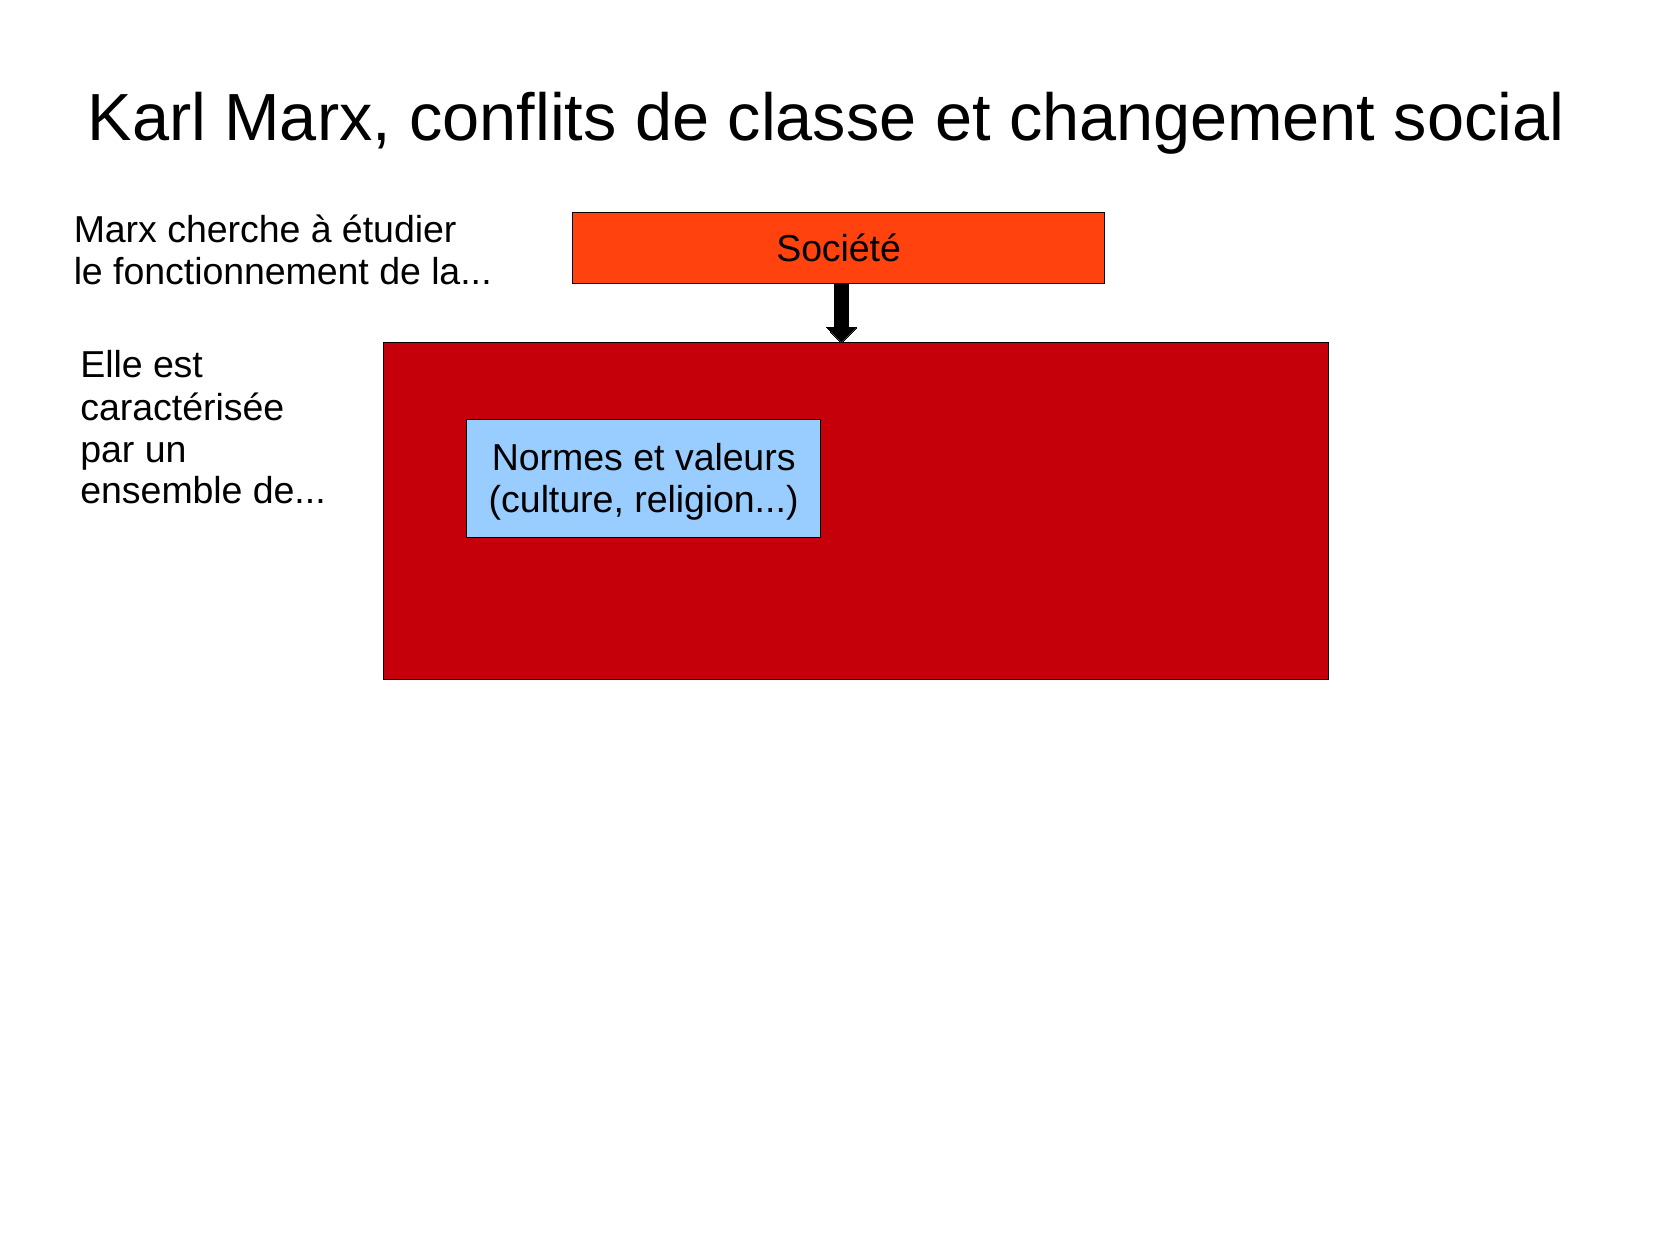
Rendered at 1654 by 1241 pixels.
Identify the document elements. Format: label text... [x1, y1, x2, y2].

text_box Société [572, 212, 1105, 284]
text_box Normes et valeurs (culture, religion...) [466, 419, 821, 538]
title Karl Marx, conflits de classe et changement social [82, 56, 1571, 178]
text_box [383, 283, 1329, 680]
text_box Marx cherche à étudier le fonctionnement de la... [59, 200, 519, 438]
text_box Elle est caractérisée par un ensemble de... [65, 336, 342, 520]
